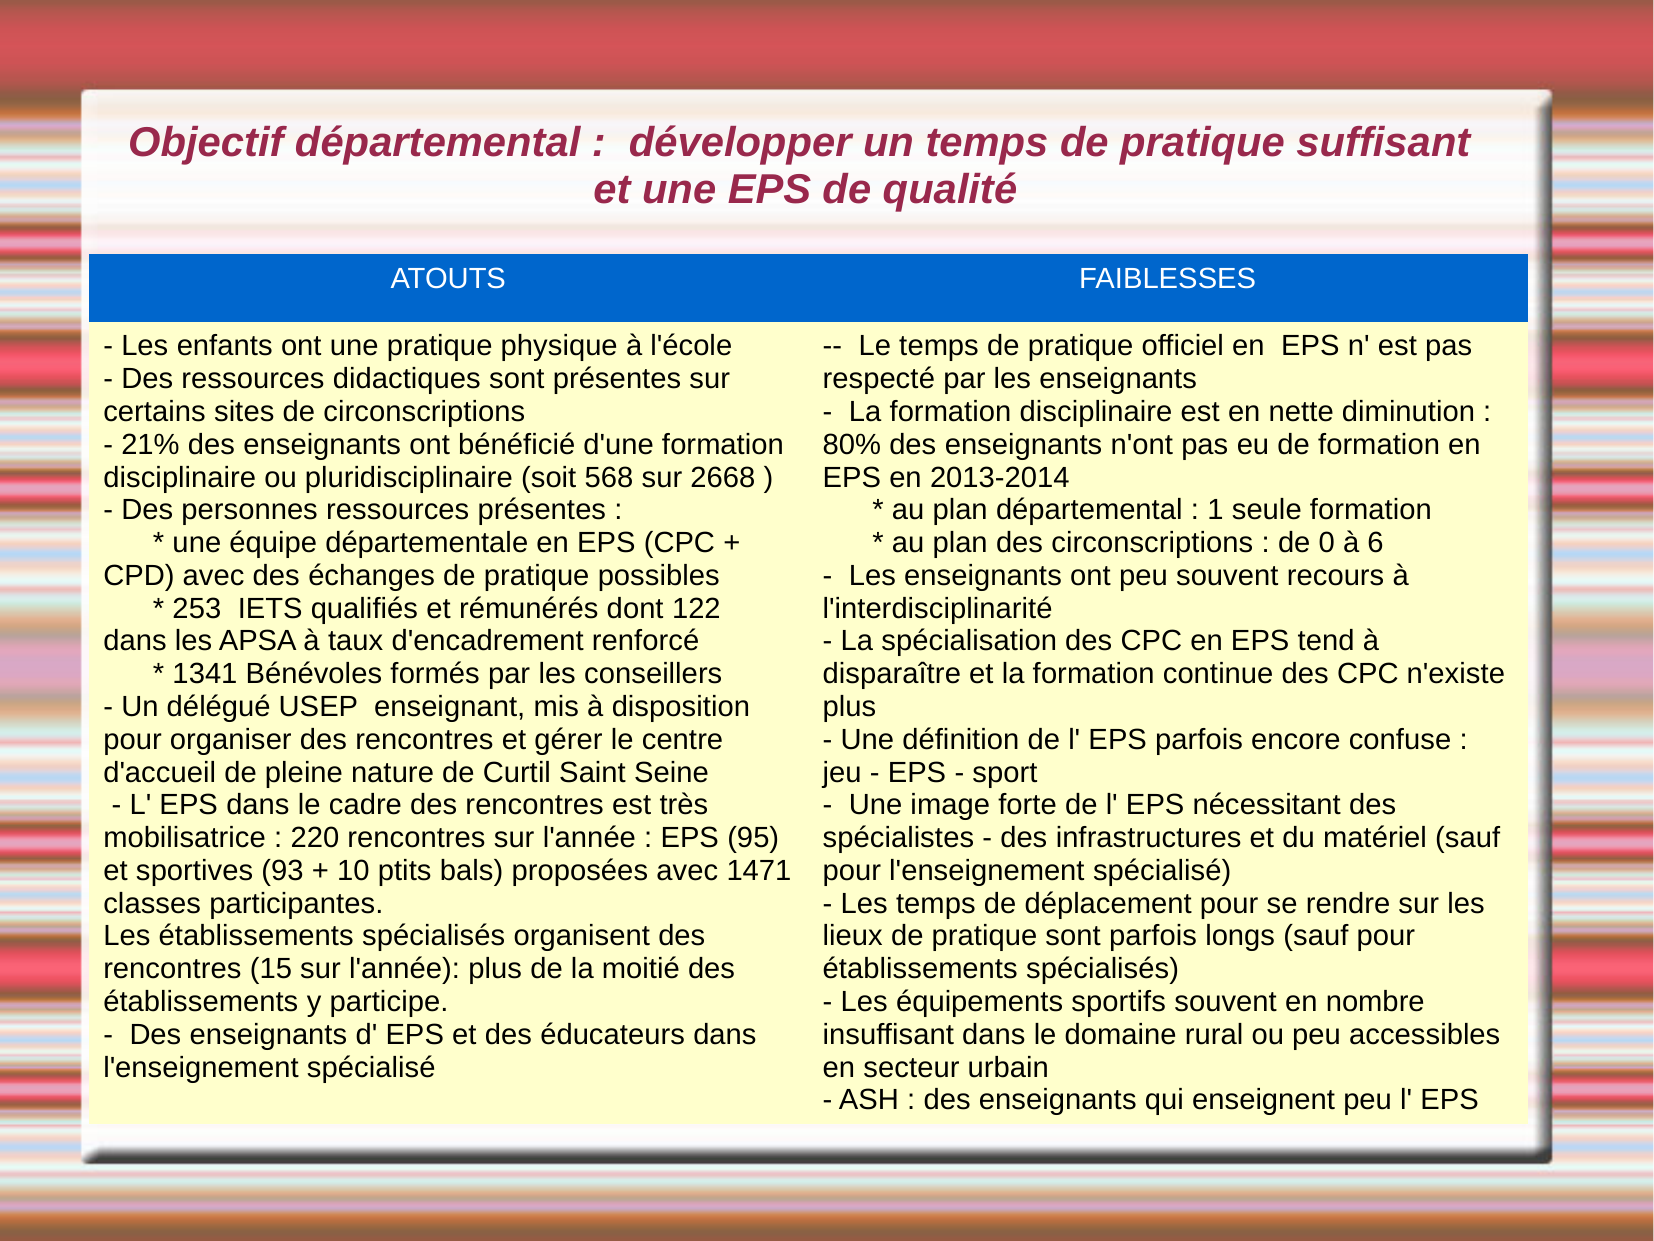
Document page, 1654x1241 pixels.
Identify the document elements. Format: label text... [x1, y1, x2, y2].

table_header ATOUTS [89, 254, 808, 322]
title Objectif départemental : développer un temps de pratique suffisant et une EPS de qualité [82, 118, 1528, 213]
table_header FAIBLESSES [808, 254, 1528, 322]
picture [0, 0, 1654, 1241]
table_cell - Les enfants ont une pratique physique à l'école - Des ressources didactiques sont présentes sur certains sites de circonscriptions - 21% des enseignants ont bénéficié d'une formation disciplinaire ou pluridisciplinaire (soit 568 sur 2668 ) - Des personnes ressources présentes : * une équipe départementale en EPS (CPC + CPD) avec des échanges de pratique possibles * 253 IETS qualifiés et rémunérés dont 122 dans les APSA à taux d'encadrement renforcé * 1341 Bénévoles formés par les conseillers - Un délégué USEP enseignant, mis à disposition pour organiser des rencontres et gérer le centre d'accueil de pleine nature de Curtil Saint Seine - L' EPS dans le cadre des rencontres est très mobilisatrice : 220 rencontres sur l'année : EPS (95) et sportives (93 + 10 ptits bals) proposées avec 1471 classes participantes. Les établissements spécialisés organisent des rencontres (15 sur l'année): plus de la moitié des établissements y participe. - Des enseignants d' EPS et des éducateurs dans l'enseignement spécialisé [89, 322, 808, 1124]
table_cell -- Le temps de pratique officiel en EPS n' est pas respecté par les enseignants - La formation disciplinaire est en nette diminution : 80% des enseignants n'ont pas eu de formation en EPS en 2013-2014 * au plan départemental : 1 seule formation * au plan des circonscriptions : de 0 à 6 - Les enseignants ont peu souvent recours à l'interdisciplinarité - La spécialisation des CPC en EPS tend à disparaître et la formation continue des CPC n'existe plus - Une définition de l' EPS parfois encore confuse : jeu - EPS - sport - Une image forte de l' EPS nécessitant des spécialistes - des infrastructures et du matériel (sauf pour l'enseignement spécialisé) - Les temps de déplacement pour se rendre sur les lieux de pratique sont parfois longs (sauf pour établissements spécialisés) - Les équipements sportifs souvent en nombre insuffisant dans le domaine rural ou peu accessibles en secteur urbain - ASH : des enseignants qui enseignent peu l' EPS [808, 322, 1528, 1124]
